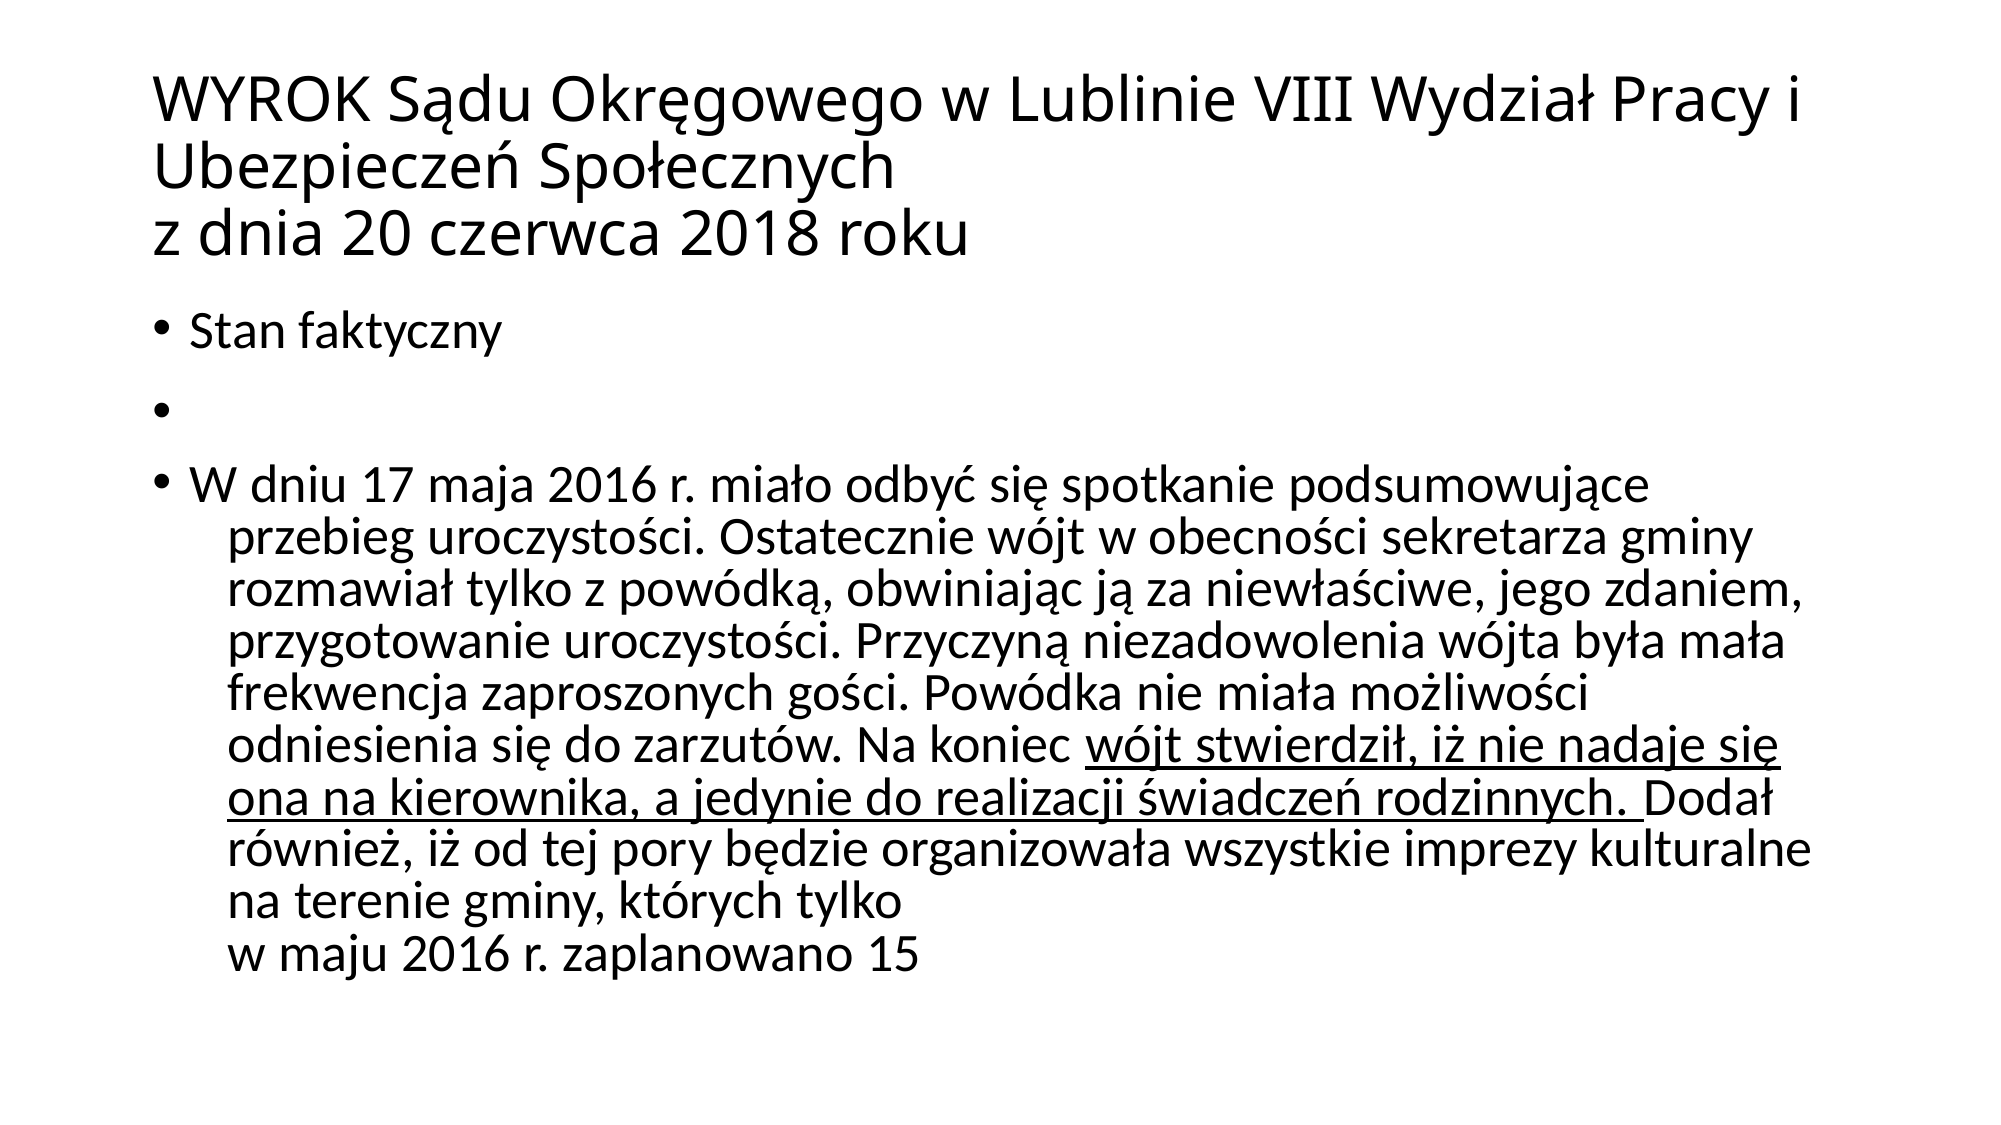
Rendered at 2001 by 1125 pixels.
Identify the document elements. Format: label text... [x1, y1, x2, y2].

list Stan faktyczny W dniu 17 maja 2016 r. miało odbyć się spotkanie podsumowujące przebieg uroczystości. Ostatecznie wójt w obecności sekretarza gminy rozmawiał tylko z powódką, obwiniając ją za niewłaściwe, jego zdaniem, przygotowanie uroczystości. Przyczyną niezadowolenia wójta była mała frekwencja zaproszonych gości. Powódka nie miała możliwości odniesienia się do zarzutów. Na koniec wójt stwierdził, iż nie nadaje się ona na kierownika, a jedynie do realizacji świadczeń rodzinnych. Dodał również, iż od tej pory będzie organizowała wszystkie imprezy kulturalne na terenie gminy, których tylko w maju 2016 r. zaplanowano 15 [137, 299, 1863, 1014]
title WYROK Sądu Okręgowego w Lublinie VIII Wydział Pracy i Ubezpieczeń Społecznych z dnia 20 czerwca 2018 roku [137, 59, 1863, 278]
